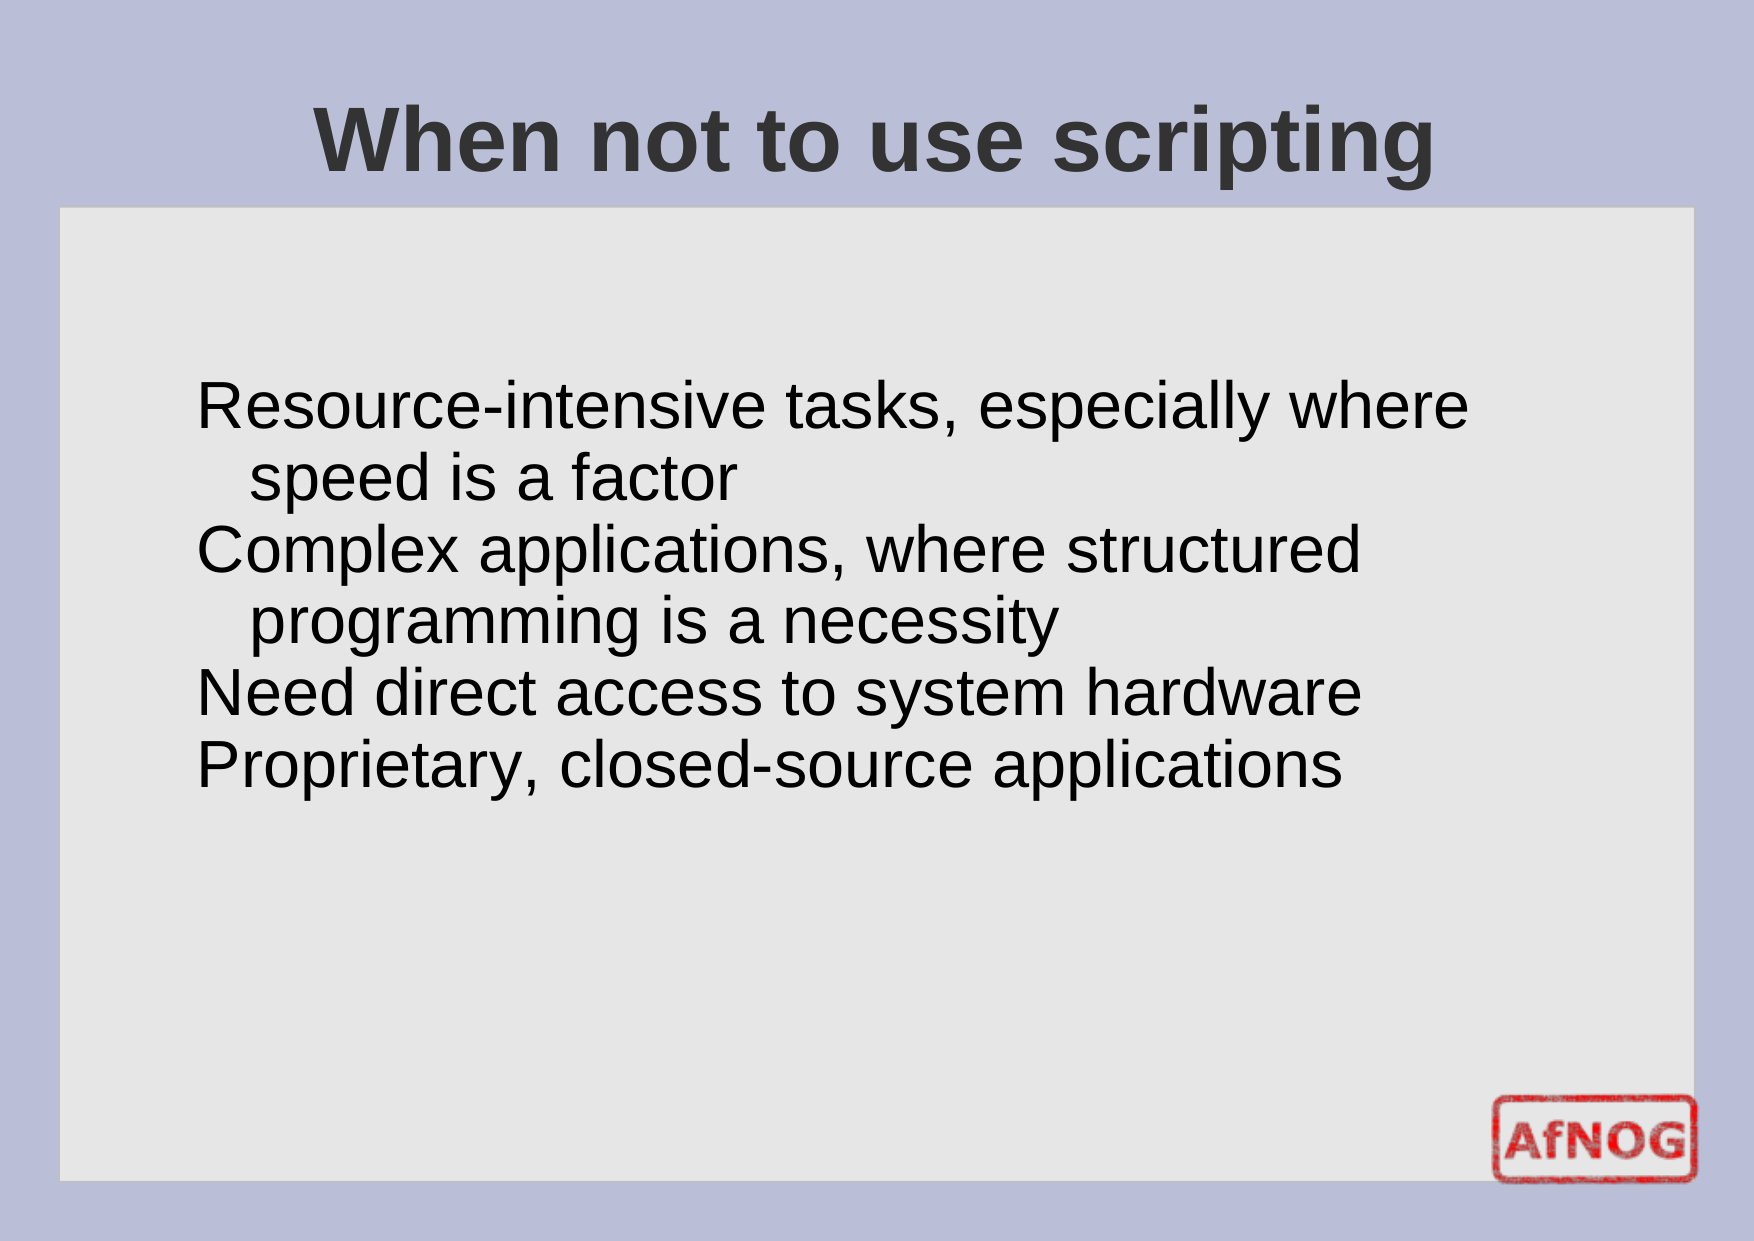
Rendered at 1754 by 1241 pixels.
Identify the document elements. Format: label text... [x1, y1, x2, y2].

list Resource-intensive tasks, especially where speed is a factor Complex applications, where structured programming is a necessity Need direct access to system hardware Proprietary, closed-source applications [179, 371, 1576, 1079]
title When not to use scripting [59, 48, 1695, 236]
picture [1490, 1092, 1701, 1188]
